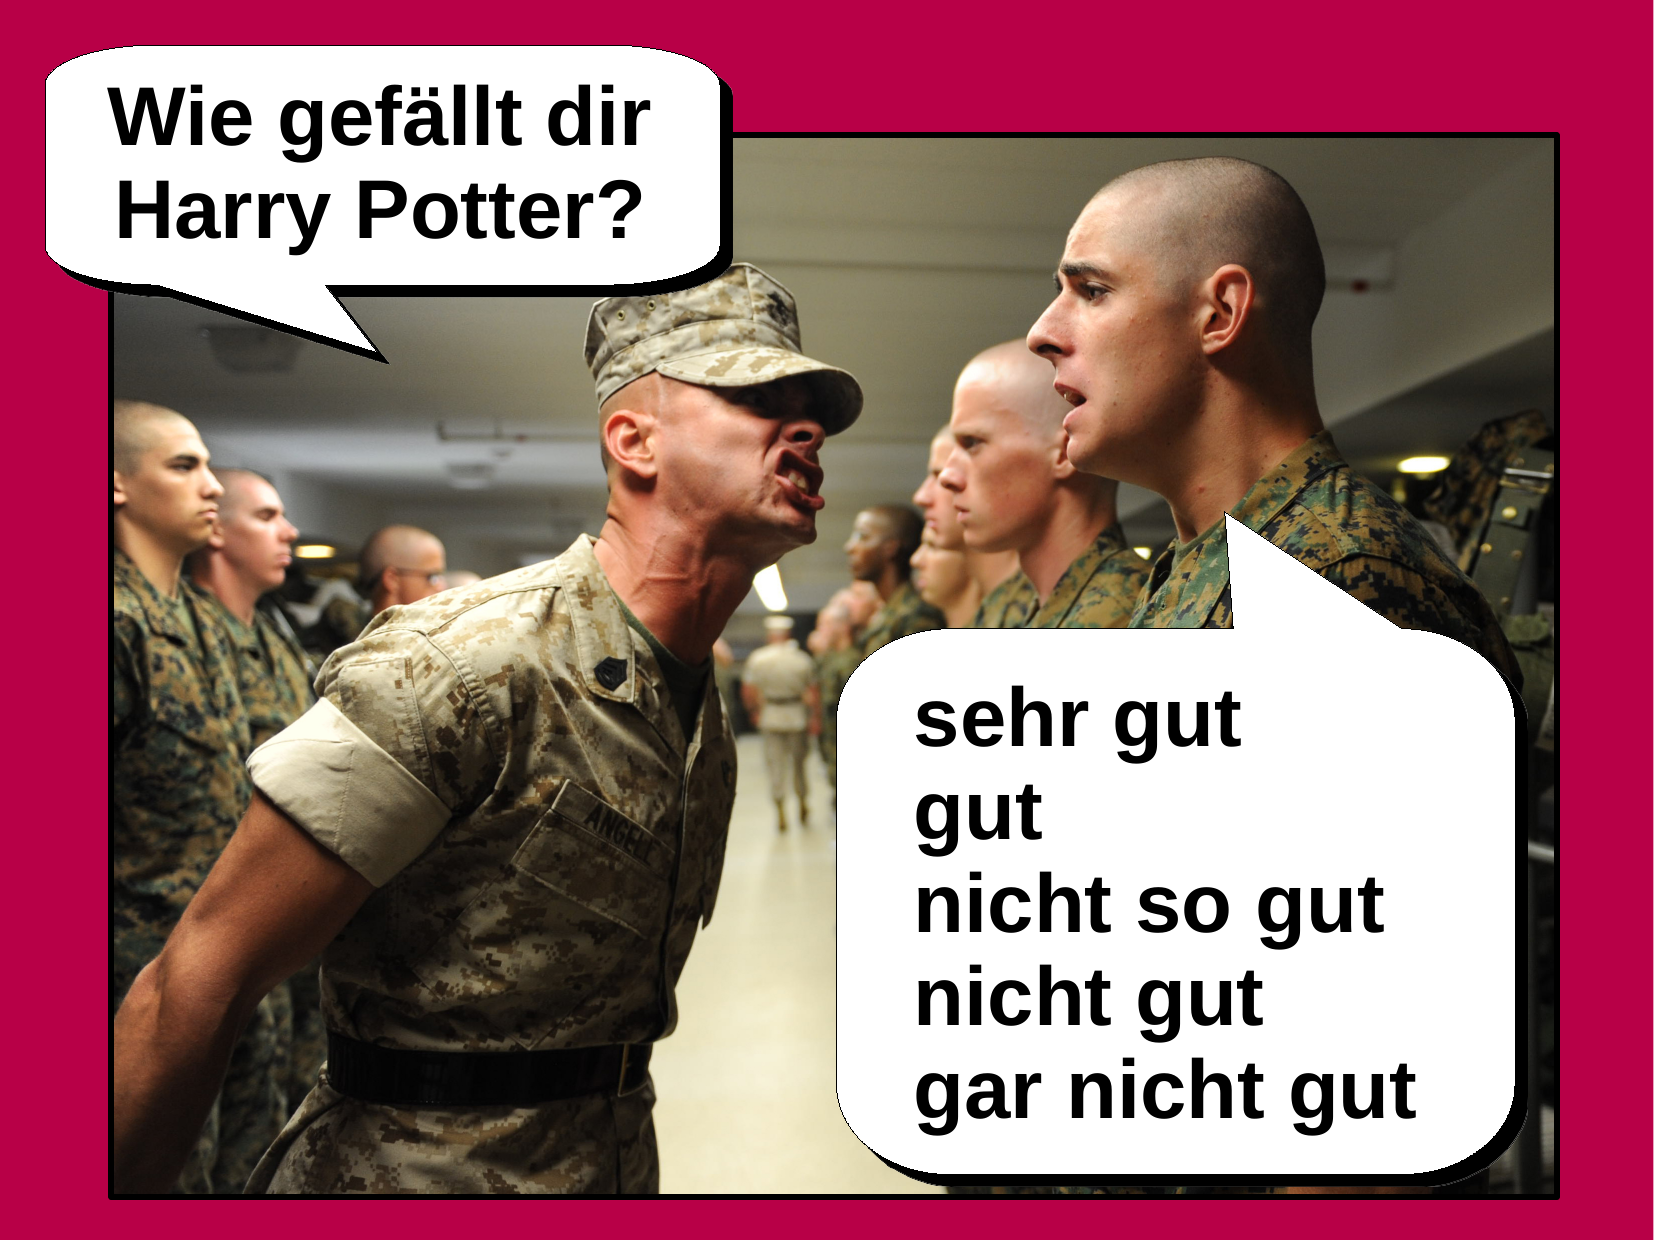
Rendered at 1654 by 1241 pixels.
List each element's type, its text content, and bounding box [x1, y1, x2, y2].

text_box sehr gut gut nicht so gut nicht gut gar nicht gut [899, 664, 1518, 1166]
text_box [836, 511, 1492, 1165]
text_box [63, 45, 702, 63]
text_box Wie gefällt dir Harry Potter? [42, 63, 718, 273]
picture [114, 138, 1555, 1195]
text_box [76, 273, 689, 353]
text_box [901, 1166, 1450, 1175]
